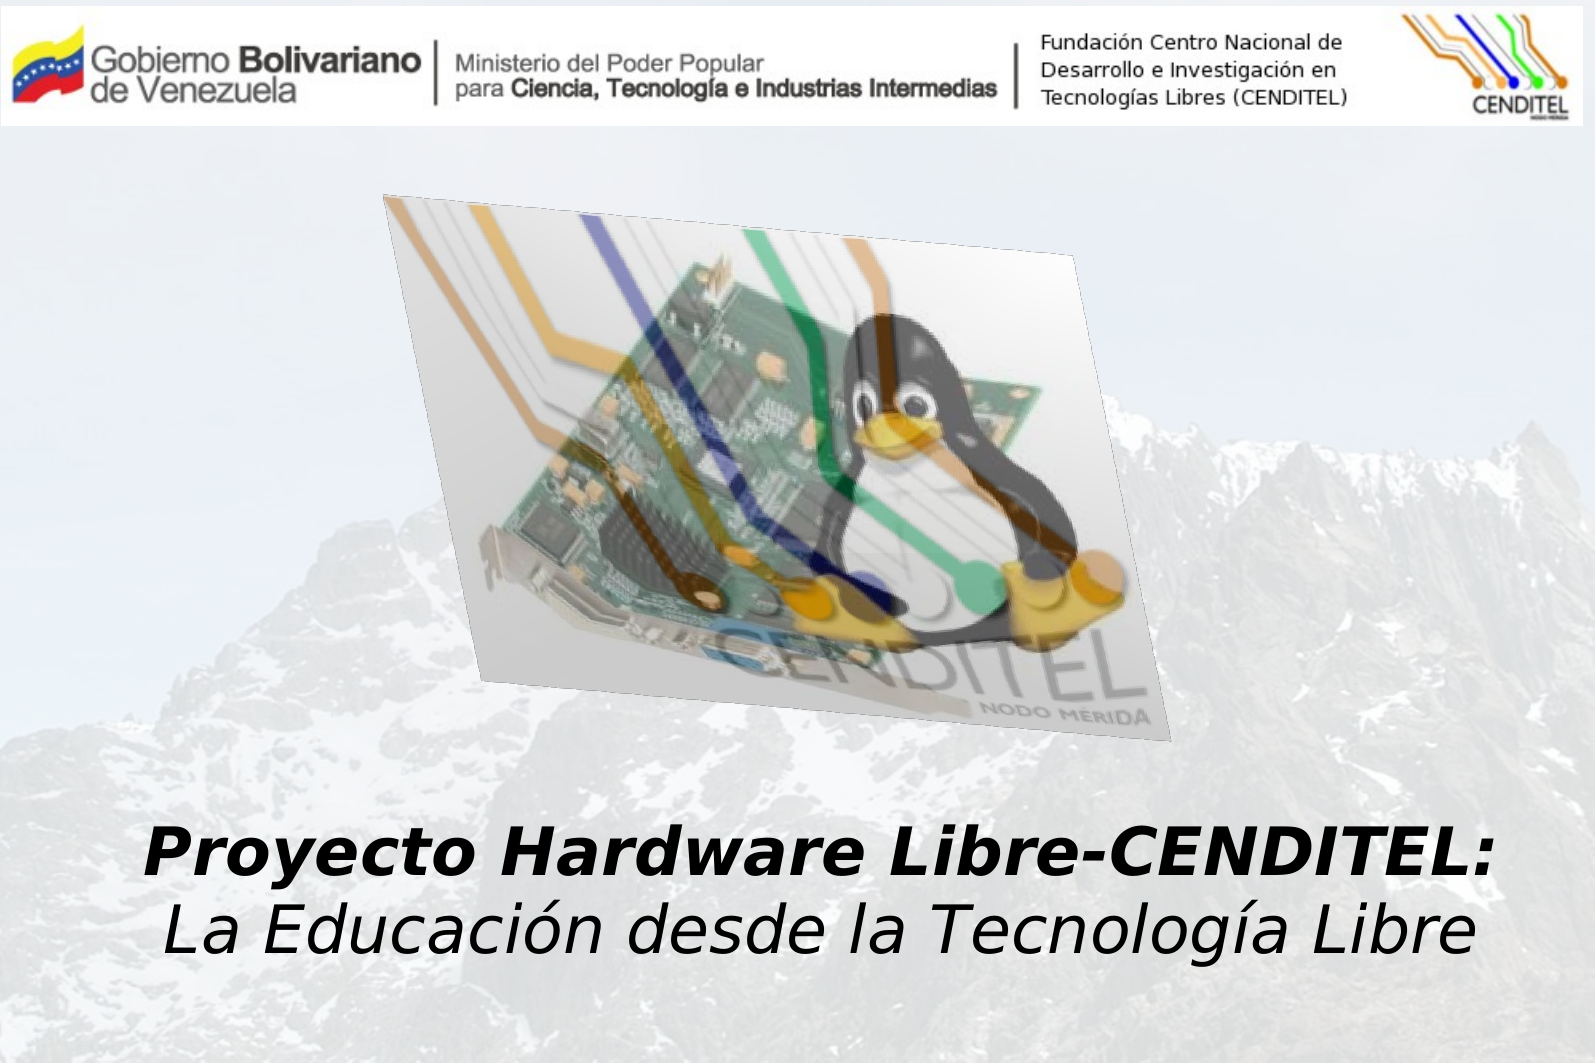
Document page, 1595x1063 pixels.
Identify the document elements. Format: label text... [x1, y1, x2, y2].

picture [384, 196, 1170, 741]
picture [1, 6, 1583, 126]
text_box Proyecto Hardware Libre-CENDITEL: La Educación desde la Tecnología Libre [71, 806, 1574, 1024]
